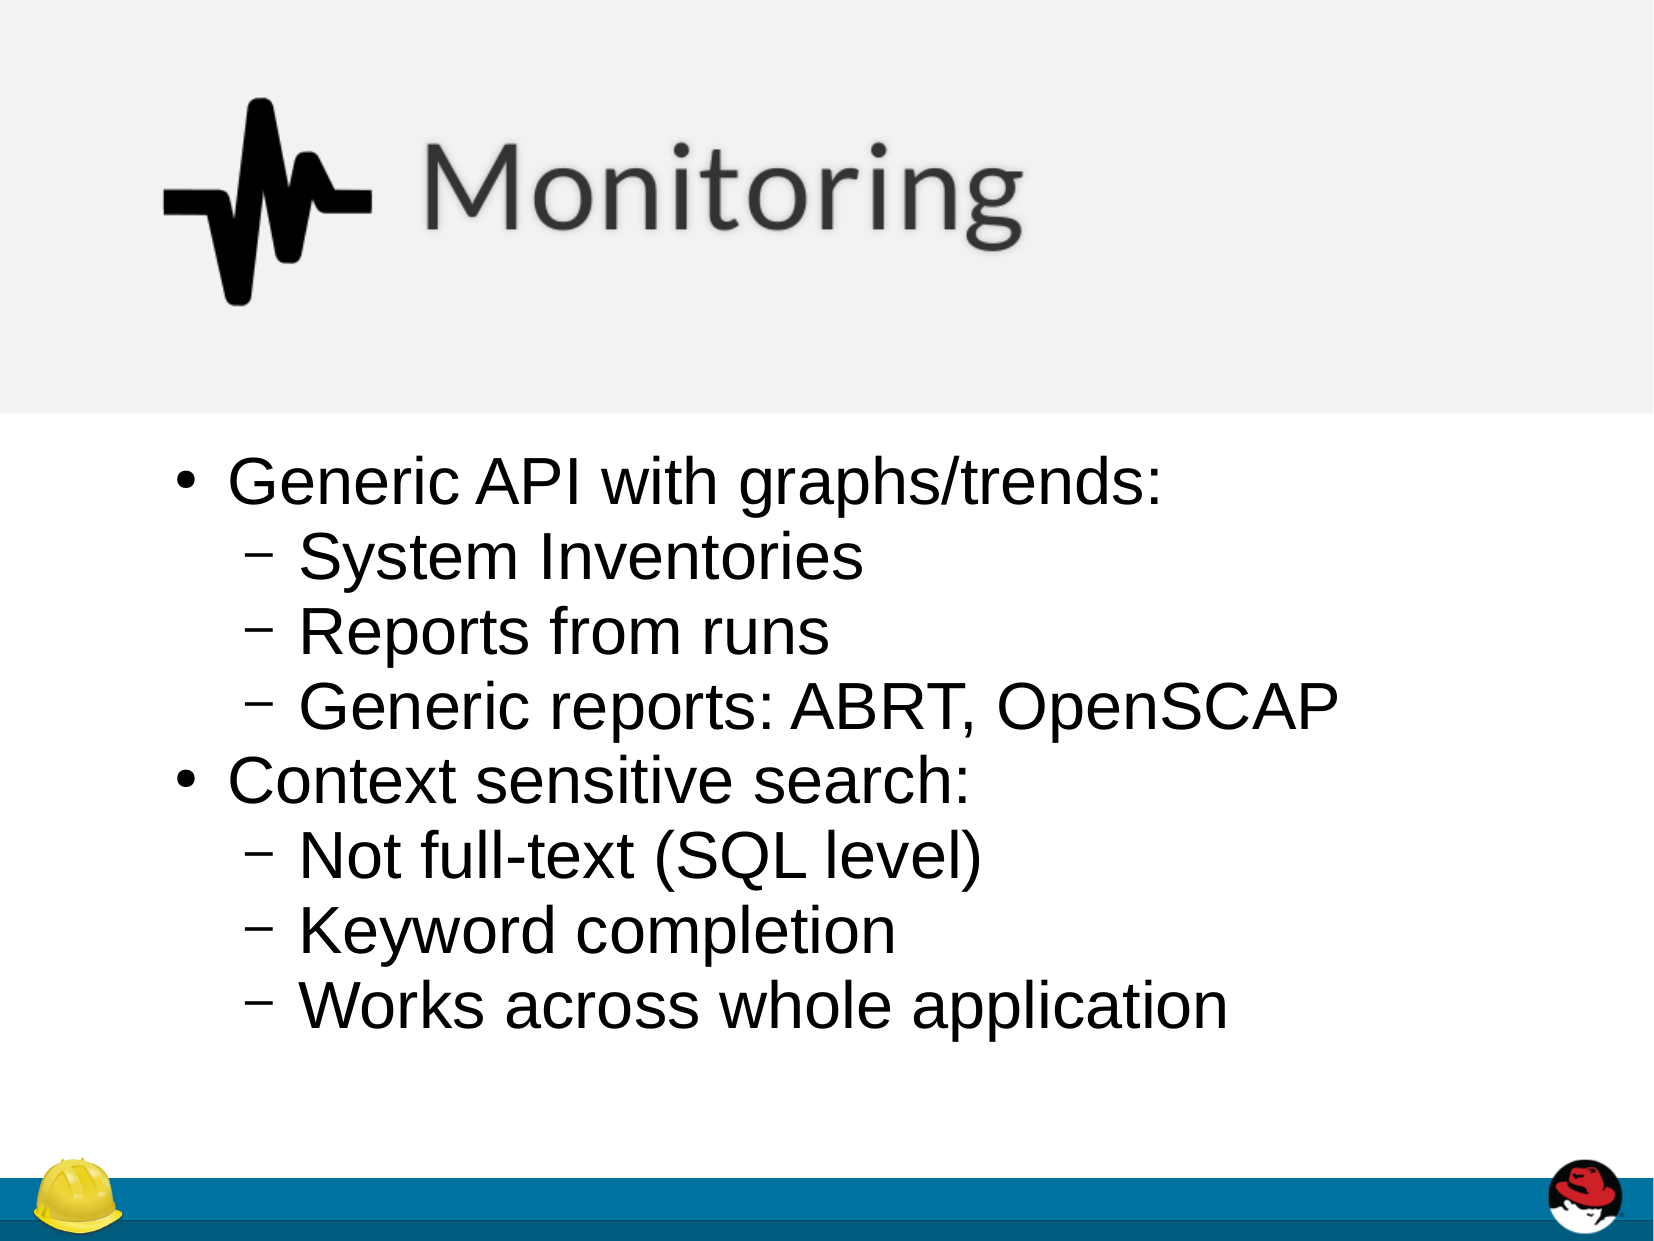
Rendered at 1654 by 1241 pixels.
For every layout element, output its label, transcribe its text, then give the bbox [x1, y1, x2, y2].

text_box Generic API with graphs/trends: System Inventories Reports from runs Generic reports: ABRT, OpenSCAP Context sensitive search: Not full-text (SQL level) Keyword completion Works across whole application [141, 436, 1562, 1125]
picture [114, 62, 1111, 355]
picture [23, 1145, 130, 1235]
picture [1547, 1157, 1630, 1233]
text_box [0, 0, 1654, 414]
